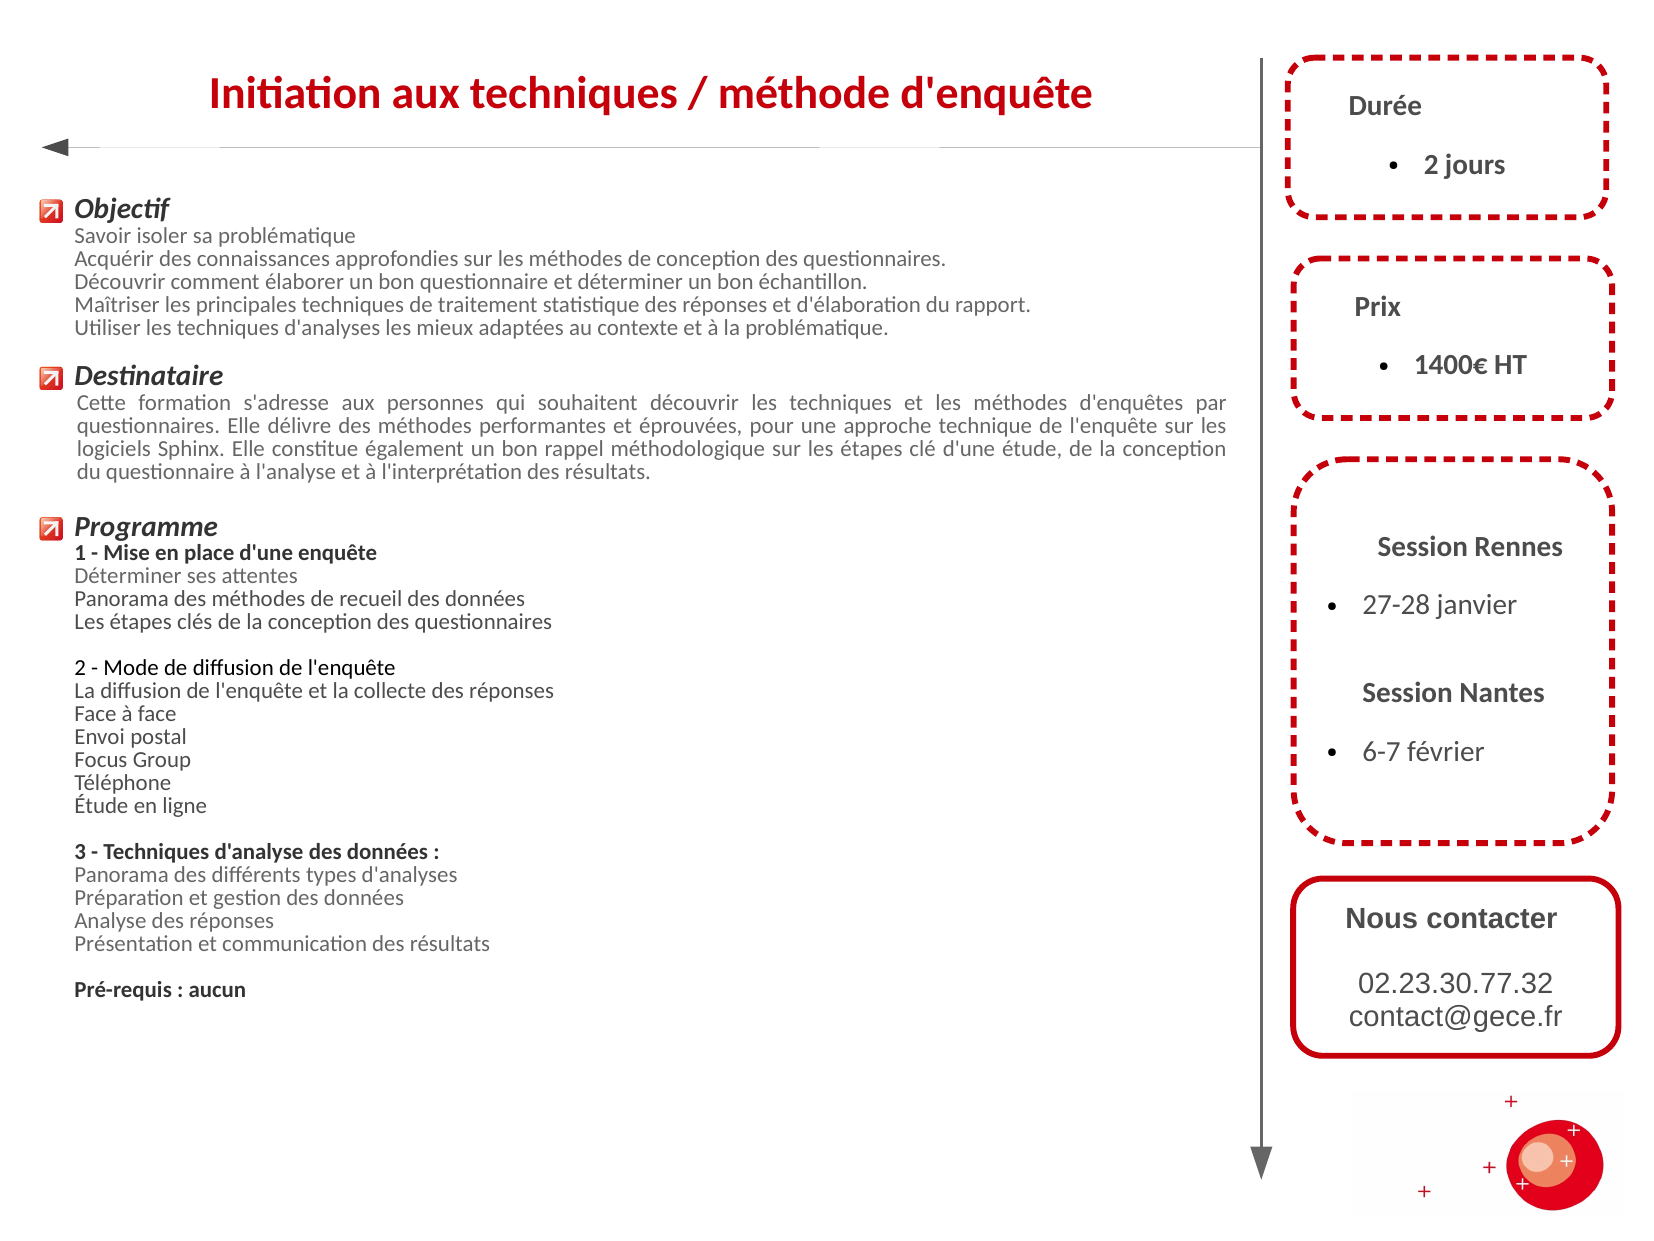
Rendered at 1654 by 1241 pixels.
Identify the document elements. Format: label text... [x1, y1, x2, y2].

table_header Initiation aux techniques / méthode d'enquête [42, 38, 1261, 147]
text_box Session Rennes 27-28 janvier Session Nantes 6-7 février [1293, 459, 1613, 844]
table_header Objectif Savoir isoler sa problématique Acquérir des connaissances approfondies sur les méthodes de conception des questionnaires. Découvrir comment élaborer un bon questionnaire et déterminer un bon échantillon. Maîtriser les principales techniques de traitement statistique des réponses et d'élaboration du rapport. Utiliser les techniques d'analyses les mieux adaptées au contexte et à la problématique. Destinataire Cette formation s'adresse aux personnes qui souhaitent découvrir les techniques et les méthodes d'enquêtes par questionnaires. Elle délivre des méthodes performantes et éprouvées, pour une approche technique de l'enquête sur les logiciels Sphinx. Elle constitue également un bon rappel méthodologique sur les étapes clé d'une étude, de la conception du questionnaire à l'analyse et à l'interprétation des résultats. Programme 1 - Mise en place d'une enquête Déterminer ses attentes Panorama des méthodes de recueil des données Les étapes clés de la conception des questionnaires 2 - Mode de diffusion de l'enquête La diffusion de l'enquête et la collecte des réponses Face à face Envoi postal Focus Group Téléphone Étude en ligne 3 - Techniques d'analyse des données : Panorama des différents types d'analyses Préparation et gestion des données Analyse des réponses Présentation et communication des résultats Pré-requis : aucun [24, 156, 1243, 1223]
text_box Prix 1400€ HT [1293, 258, 1613, 418]
picture [1352, 1091, 1625, 1216]
table_header Initiation aux techniques / méthode d'enquête [69, 148, 1260, 157]
text_box Durée 2 jours [1287, 57, 1607, 218]
text_box Nous contacter 02.23.30.77.32 contact@gece.fr [1293, 878, 1619, 1056]
